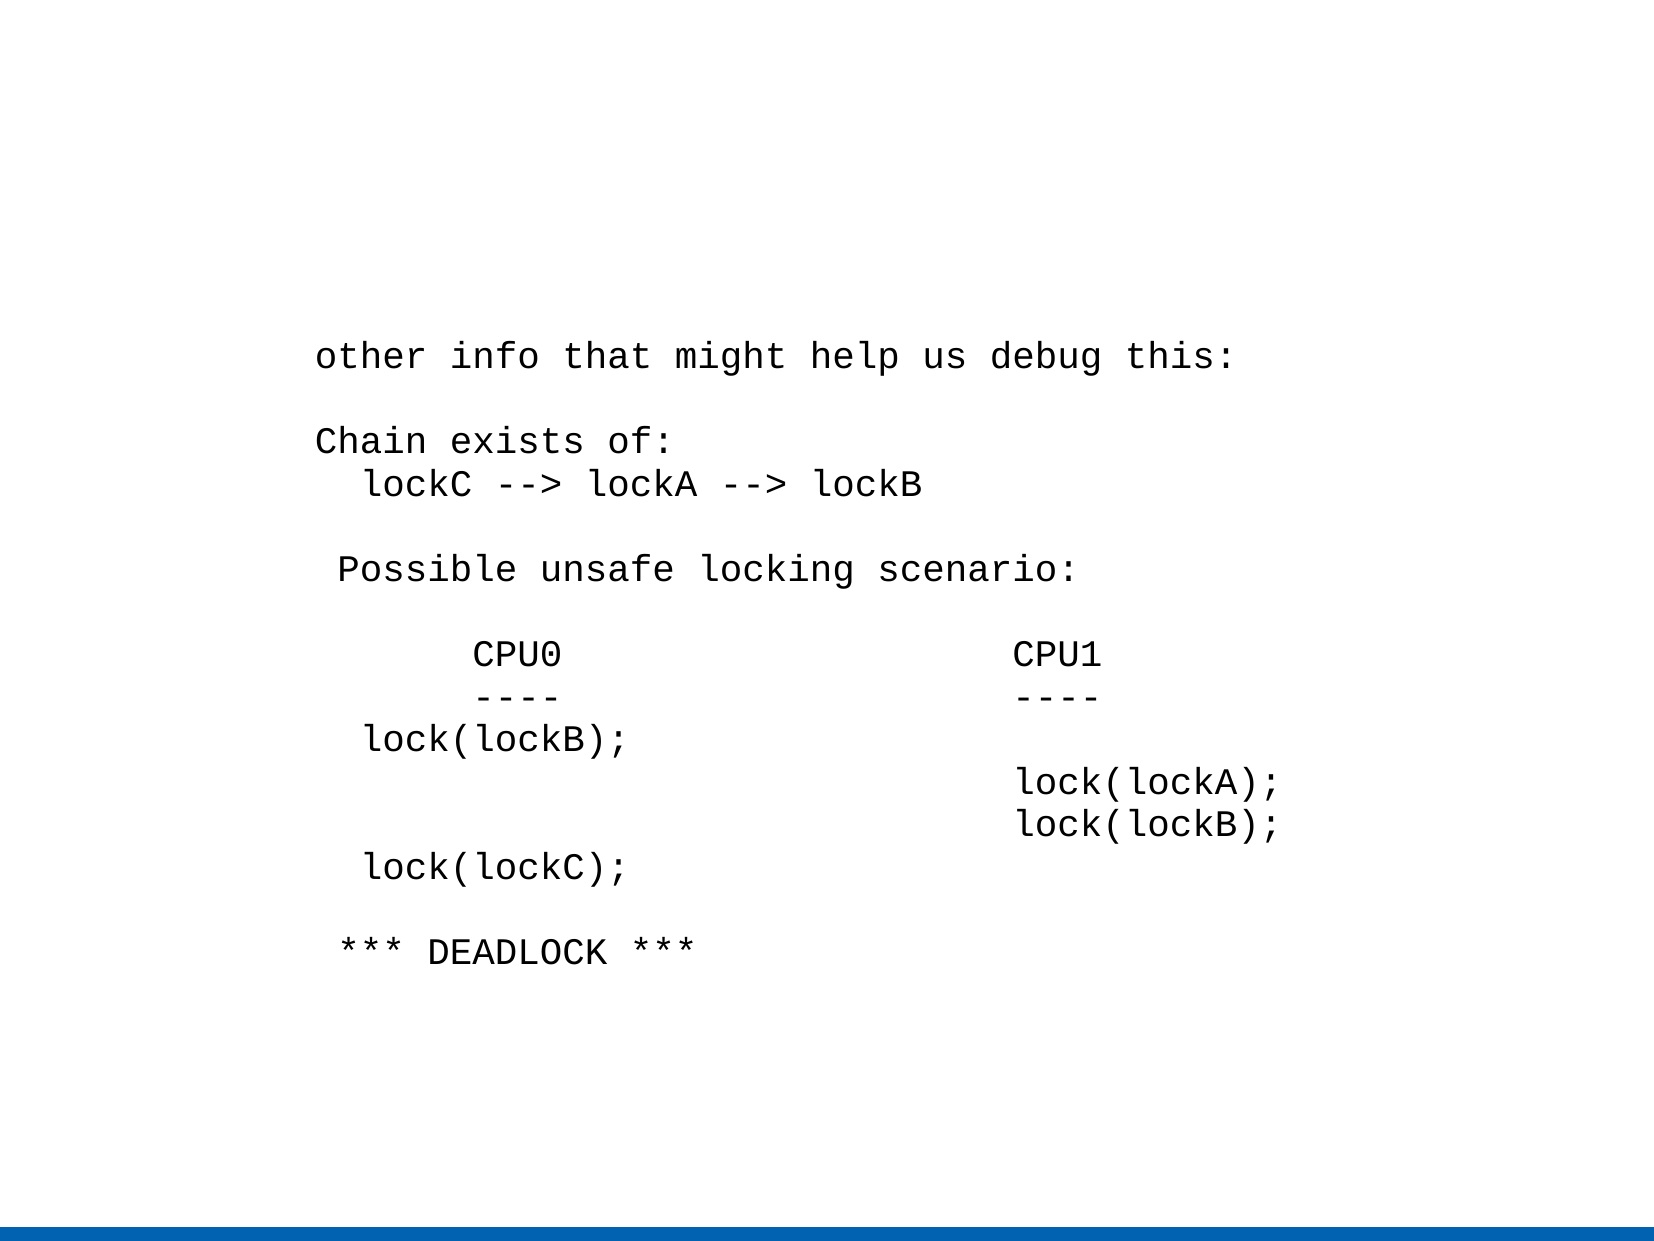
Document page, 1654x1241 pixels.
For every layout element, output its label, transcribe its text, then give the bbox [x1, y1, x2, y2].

text_box other info that might help us debug this: Chain exists of: lockC --> lockA --> lockB Possible unsafe locking scenario: CPU0 CPU1 ---- ---- lock(lockB); lock(lockA); lock(lockB); lock(lockC); *** DEADLOCK *** [300, 330, 1463, 983]
